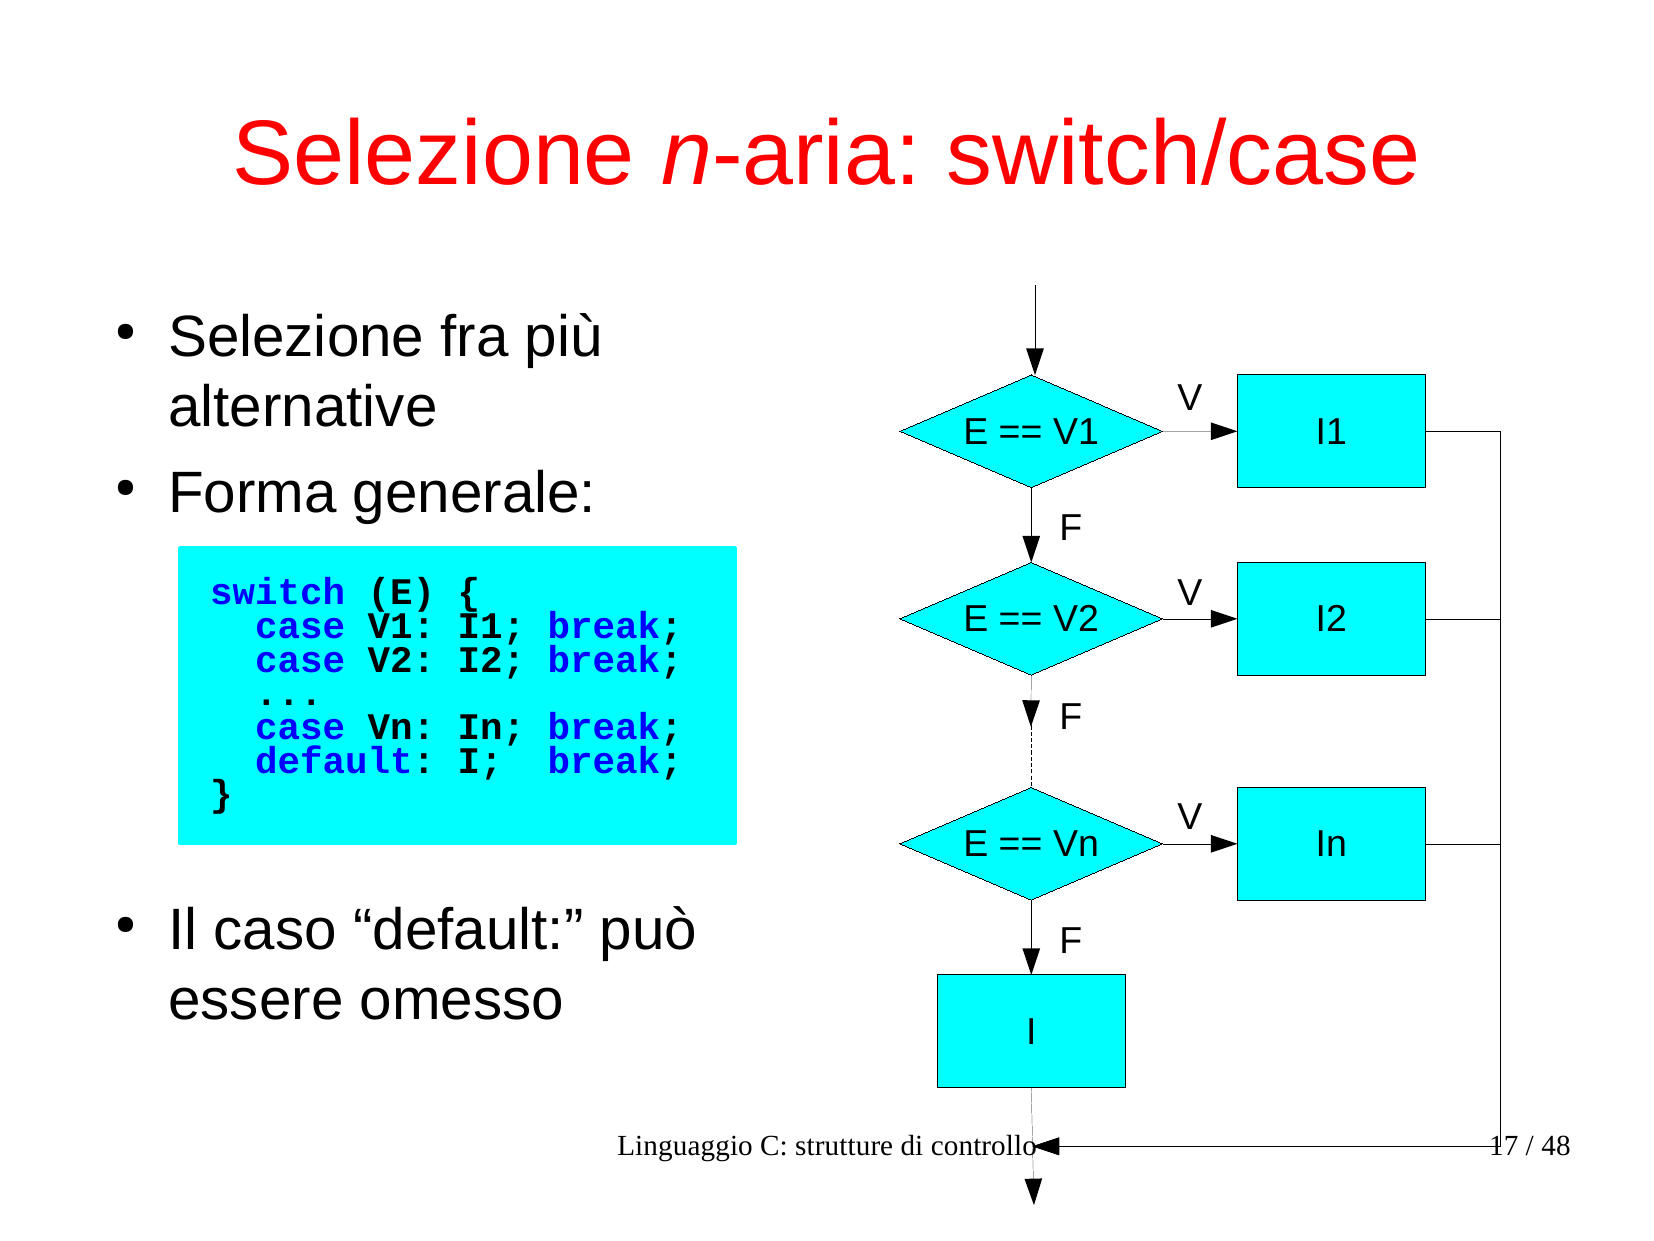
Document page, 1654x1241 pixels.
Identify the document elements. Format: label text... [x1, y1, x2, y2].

text_box I2 [1237, 562, 1426, 676]
text_box V [1162, 788, 1218, 846]
text_box switch (E) { case V1: I1; break; case V2: I2; break; ... case Vn: In; break; default: I; break; } [180, 547, 736, 844]
text_box E == V1 [899, 374, 1162, 488]
list Selezione fra più alternative Forma generale: Il caso “default:” può essere omesso [82, 290, 826, 1109]
text_box F [1044, 499, 1098, 556]
text_box I [937, 974, 1126, 1088]
text_box F [1044, 687, 1098, 745]
title Selezione n-aria: switch/case [82, 49, 1571, 257]
text_box In [1237, 787, 1426, 901]
text_box F [1044, 912, 1098, 970]
text_box V [1162, 369, 1218, 426]
text_box E == Vn [899, 787, 1162, 900]
text_box V [1162, 563, 1218, 621]
text_box I1 [1237, 374, 1426, 488]
text_box E == V2 [899, 562, 1162, 675]
